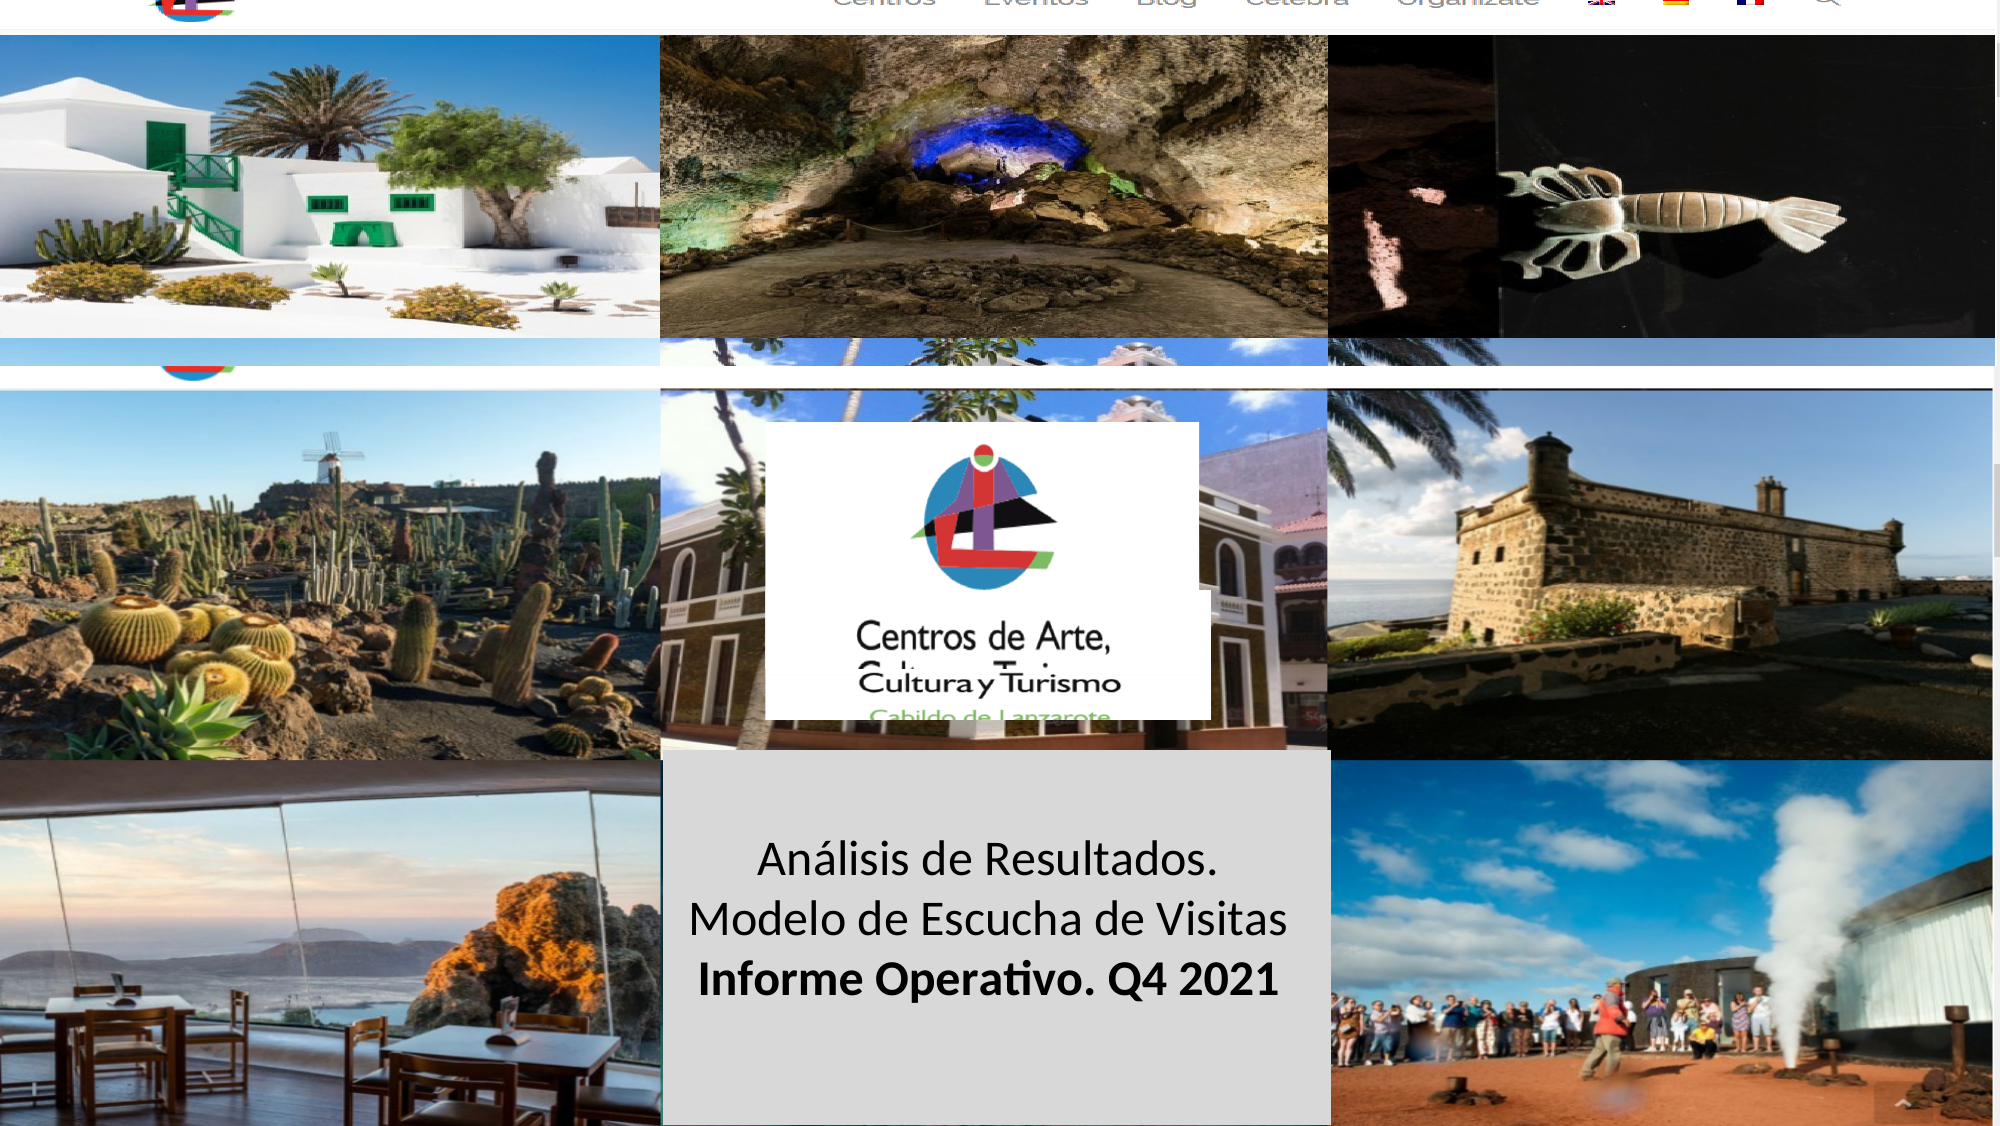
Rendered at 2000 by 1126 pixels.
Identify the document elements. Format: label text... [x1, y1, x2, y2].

picture [0, 0, 2000, 1126]
text_box Análisis de Resultados. Modelo de Escucha de Visitas Informe Operativo. Q4 2021 [663, 750, 1331, 1125]
